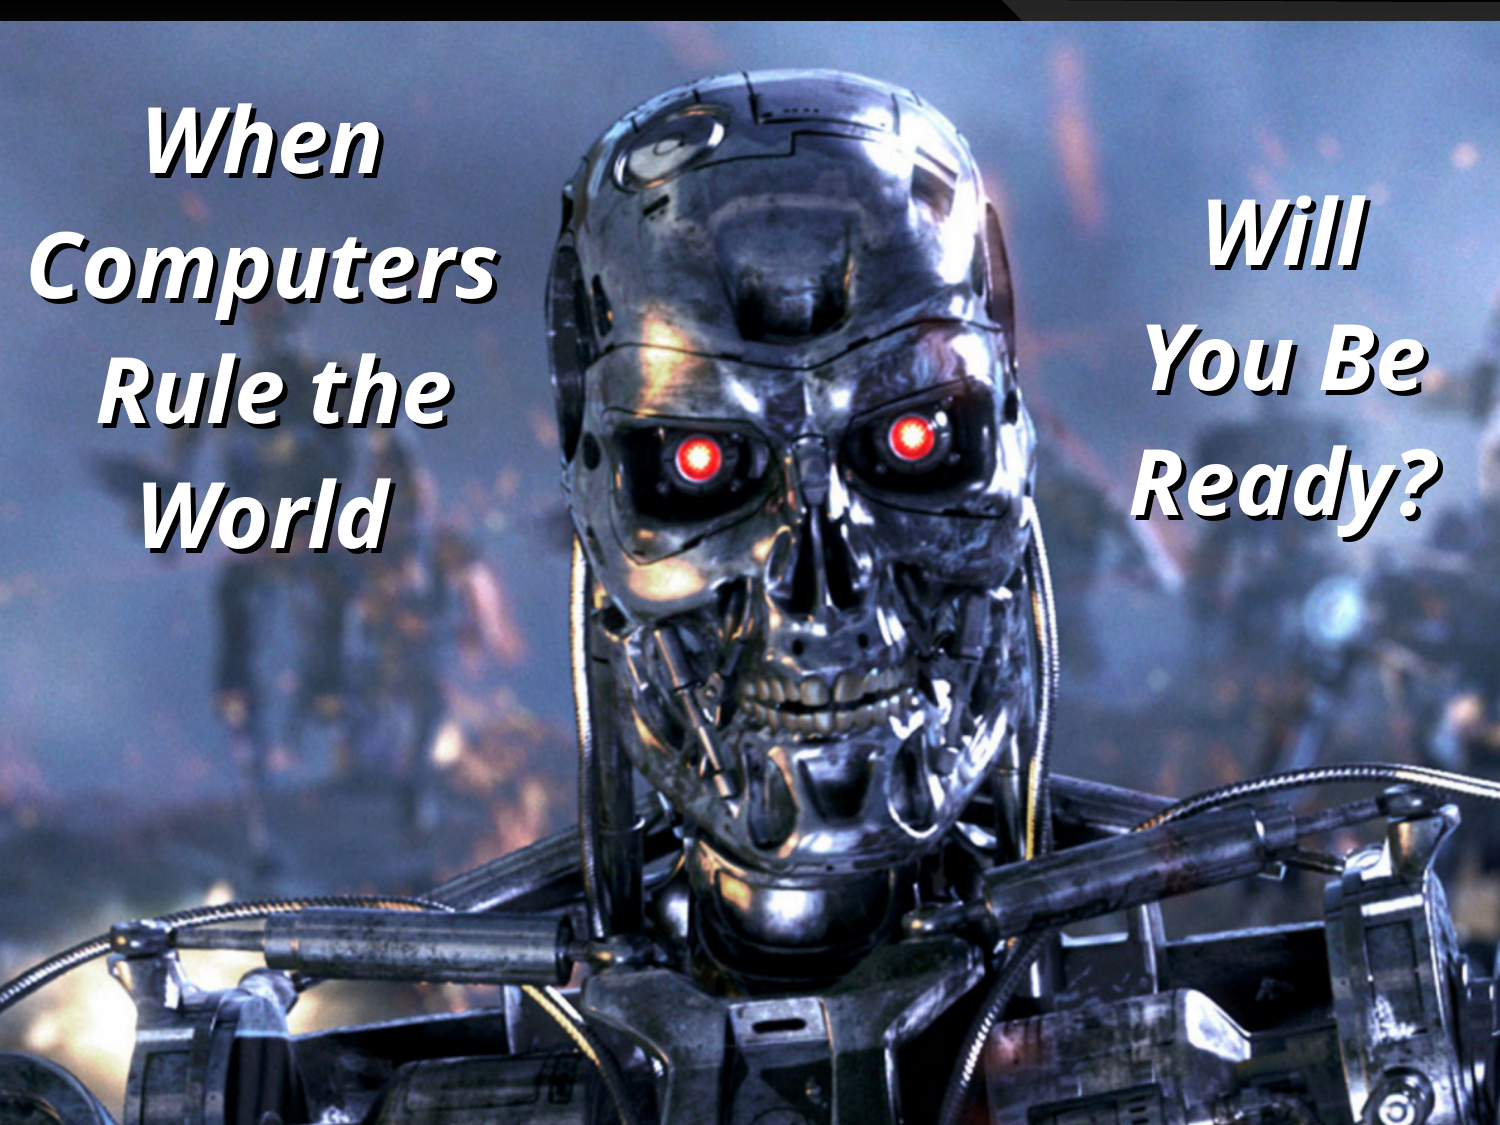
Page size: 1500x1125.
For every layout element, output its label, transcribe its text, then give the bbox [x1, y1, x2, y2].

picture [0, 21, 1500, 1125]
text_box When Computers Rule the World [15, 120, 511, 532]
text_box Will You Be Ready? [1035, 149, 1500, 561]
